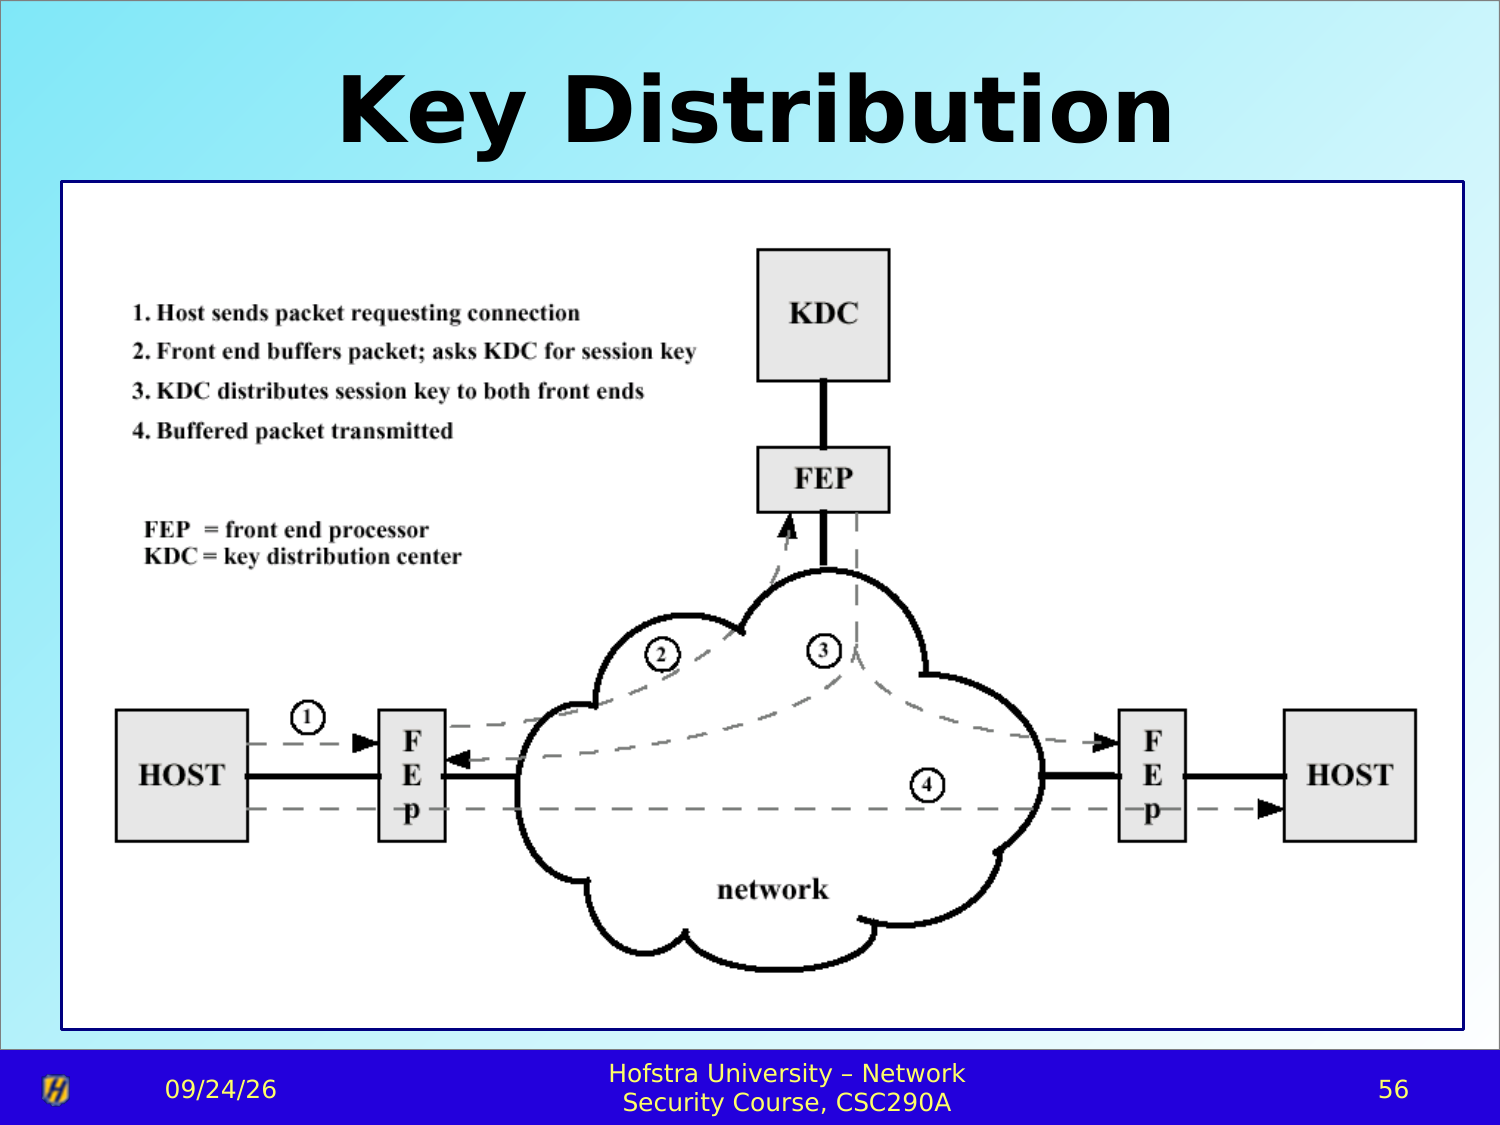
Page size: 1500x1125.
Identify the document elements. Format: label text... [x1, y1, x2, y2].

picture [37, 1072, 76, 1110]
title Key Distribution [117, 49, 1396, 173]
picture [62, 182, 1463, 1029]
